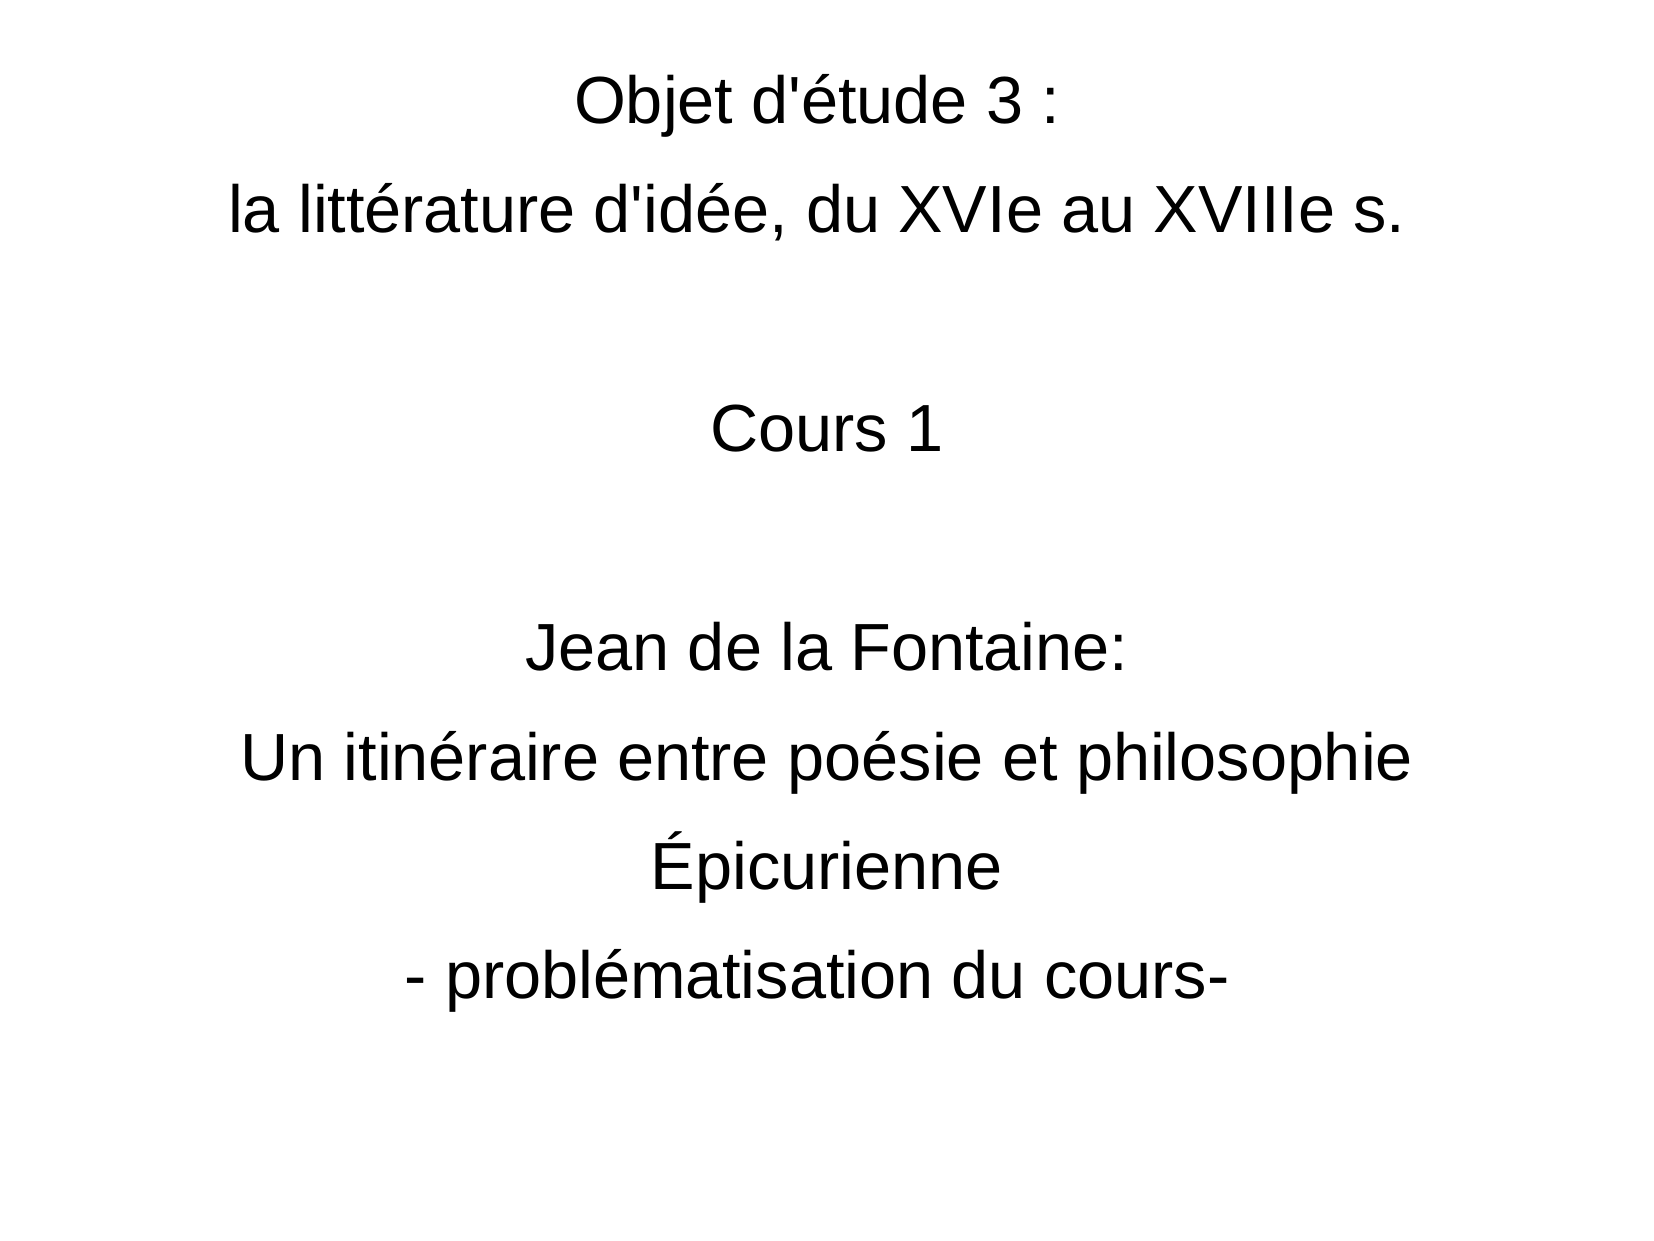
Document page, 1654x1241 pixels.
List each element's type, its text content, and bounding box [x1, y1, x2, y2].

subtitle Objet d'étude 3 : la littérature d'idée, du XVIe au XVIIIe s. Cours 1 Jean de la Fontaine: Un itinéraire entre poésie et philosophie Épicurienne - problématisation du cours- [82, 56, 1571, 1102]
